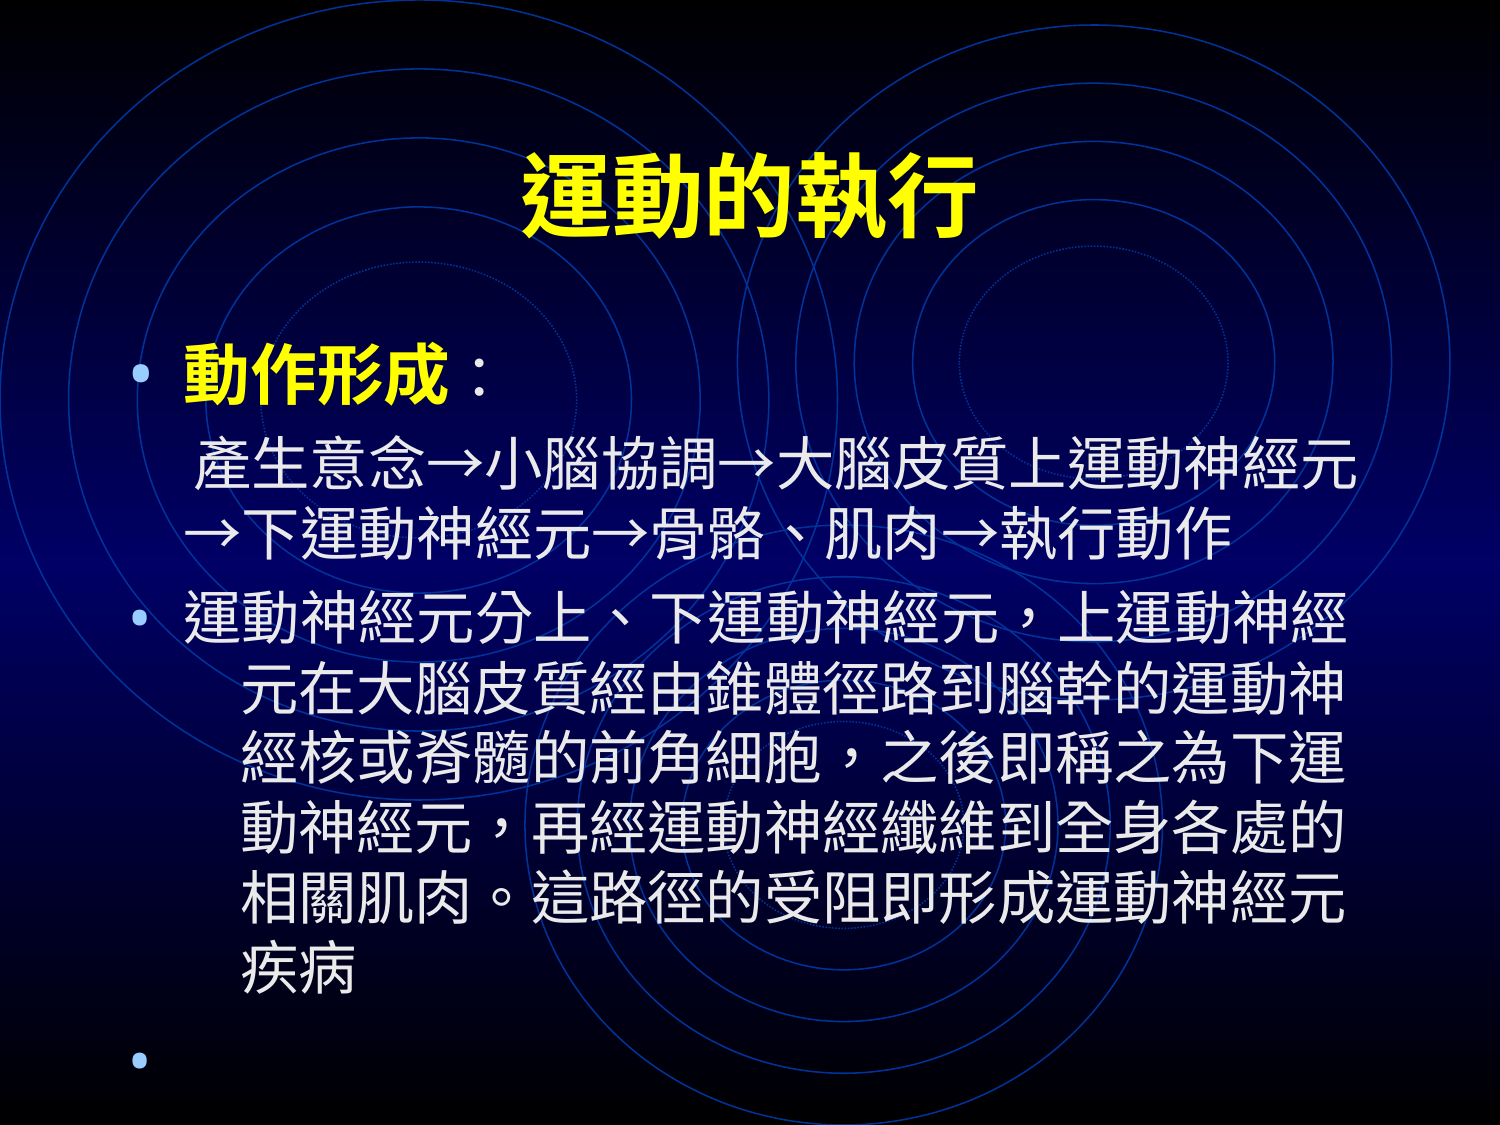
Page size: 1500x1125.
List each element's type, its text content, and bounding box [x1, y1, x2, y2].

text_box 運動的執行 [113, 100, 1388, 287]
text_box 動作形成： 產生意念→小腦協調→大腦皮質上運動神經元→下運動神經元→骨骼、肌肉→執行動作 運動神經元分上、下運動神經元，上運動神經元在大腦皮質經由錐體徑路到腦幹的運動神經核或脊髓的前角細胞，之後即稱之為下運動神經元，再經運動神經纖維到全身各處的相關肌肉。這路徑的受阻即形成運動神經元疾病 [113, 325, 1388, 1000]
